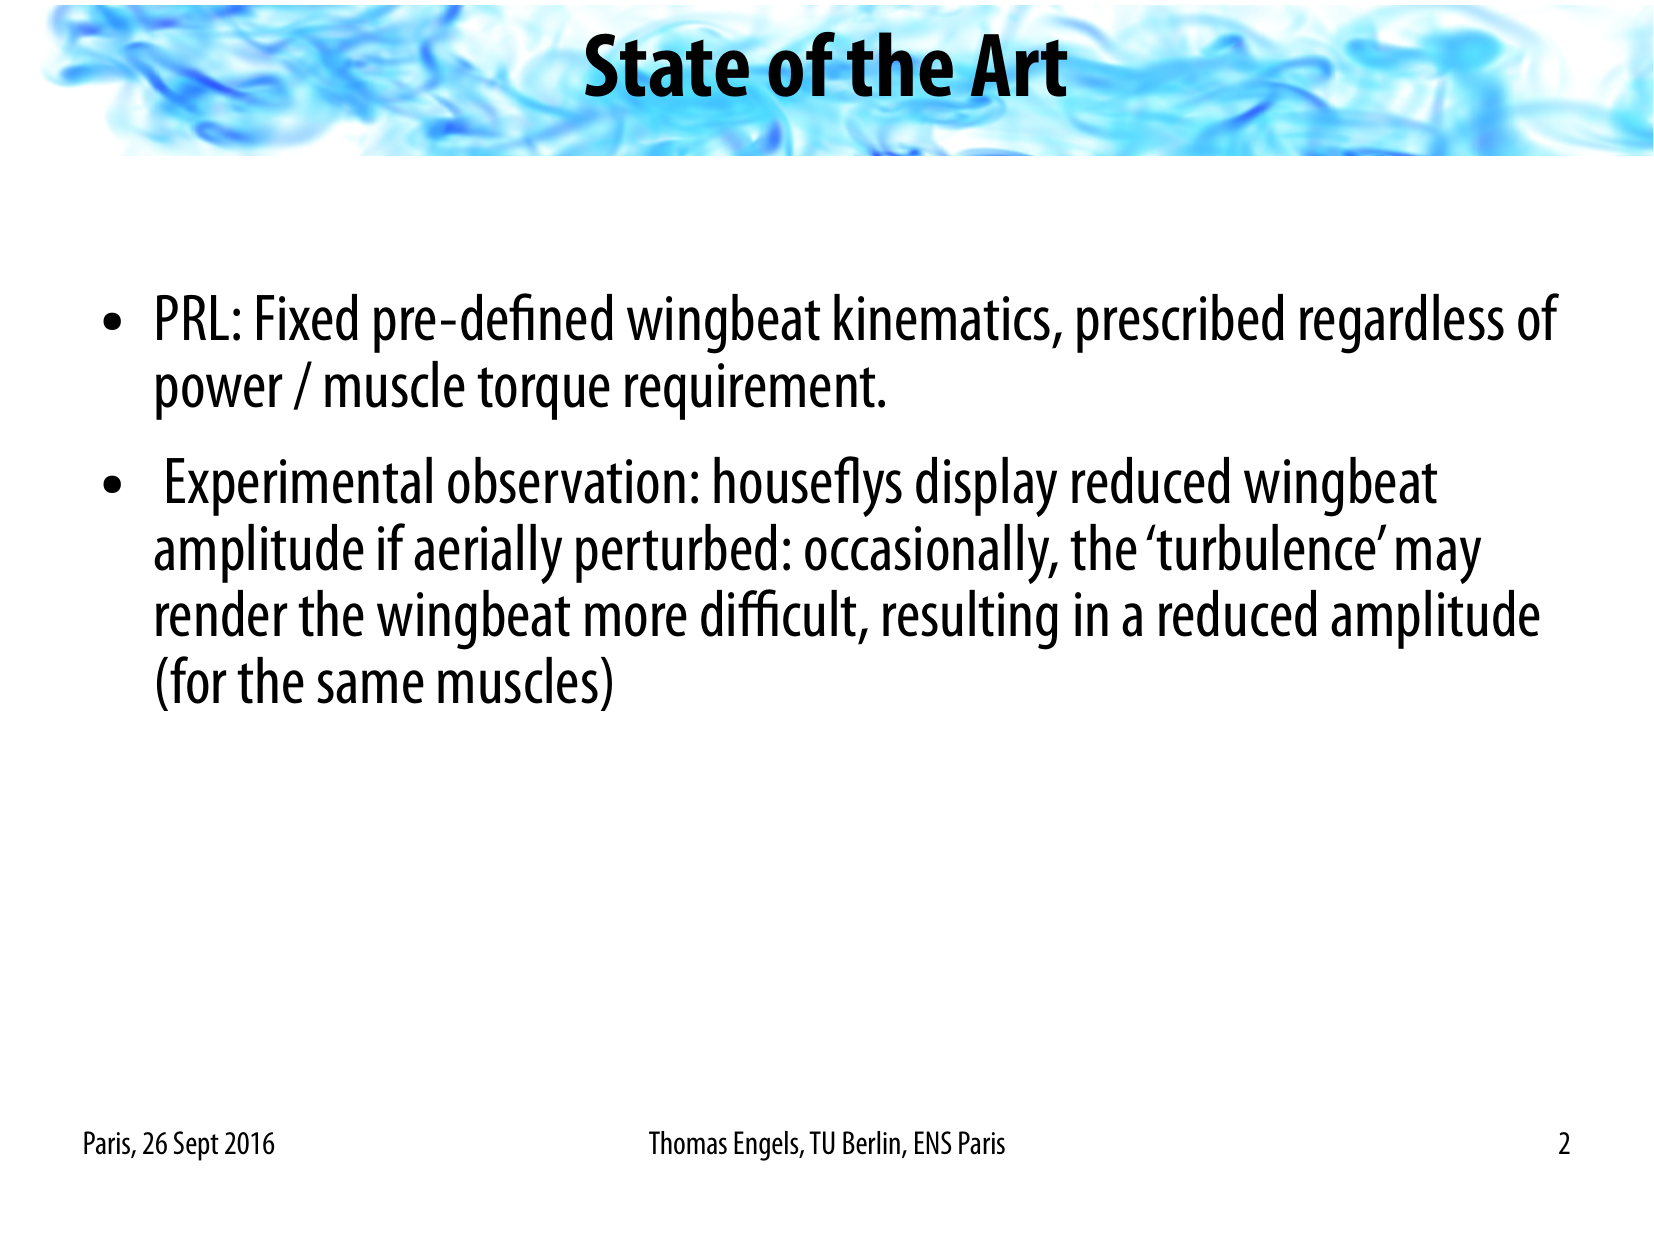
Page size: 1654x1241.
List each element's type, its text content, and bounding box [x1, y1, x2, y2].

picture [15, 5, 1654, 156]
title State of the Art [82, 0, 1571, 151]
list PRL: Fixed pre-defined wingbeat kinematics, prescribed regardless of power / muscle torque requirement. Experimental observation: houseflys display reduced wingbeat amplitude if aerially perturbed: occasionally, the ‘turbulence’ may render the wingbeat more difficult, resulting in a reduced amplitude (for the same muscles) [82, 290, 1571, 1010]
